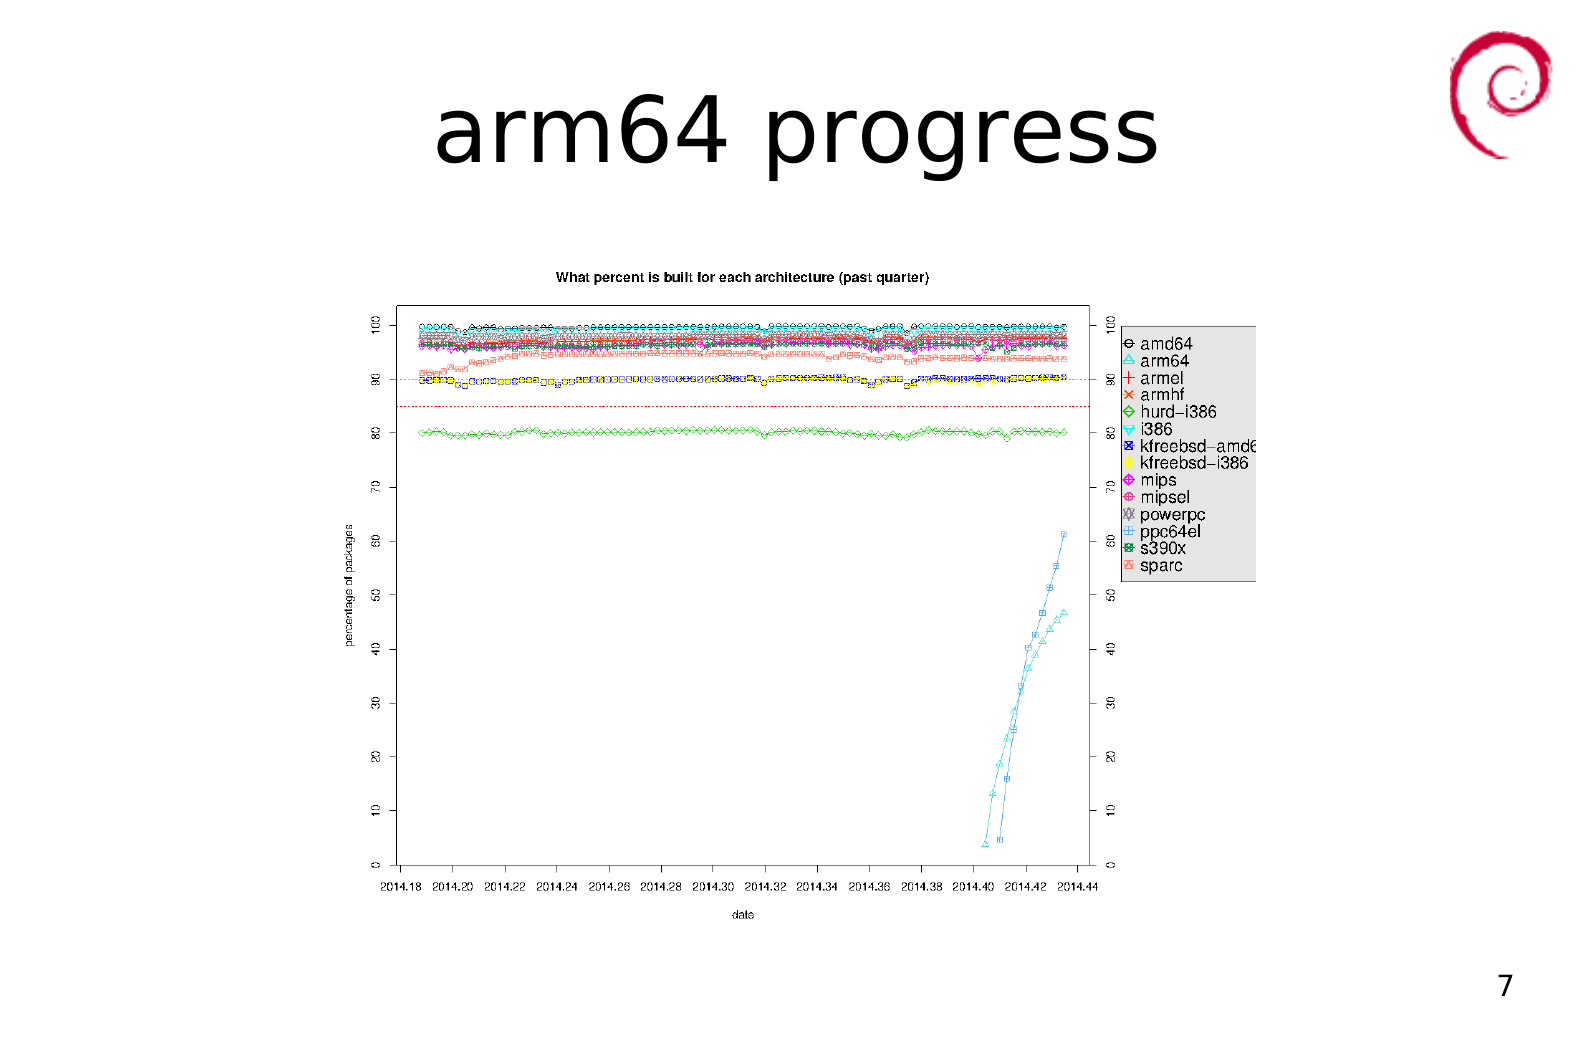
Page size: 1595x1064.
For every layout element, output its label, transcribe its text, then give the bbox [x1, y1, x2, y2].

picture [339, 248, 1256, 936]
picture [1450, 31, 1555, 159]
title arm64 progress [79, 49, 1515, 213]
